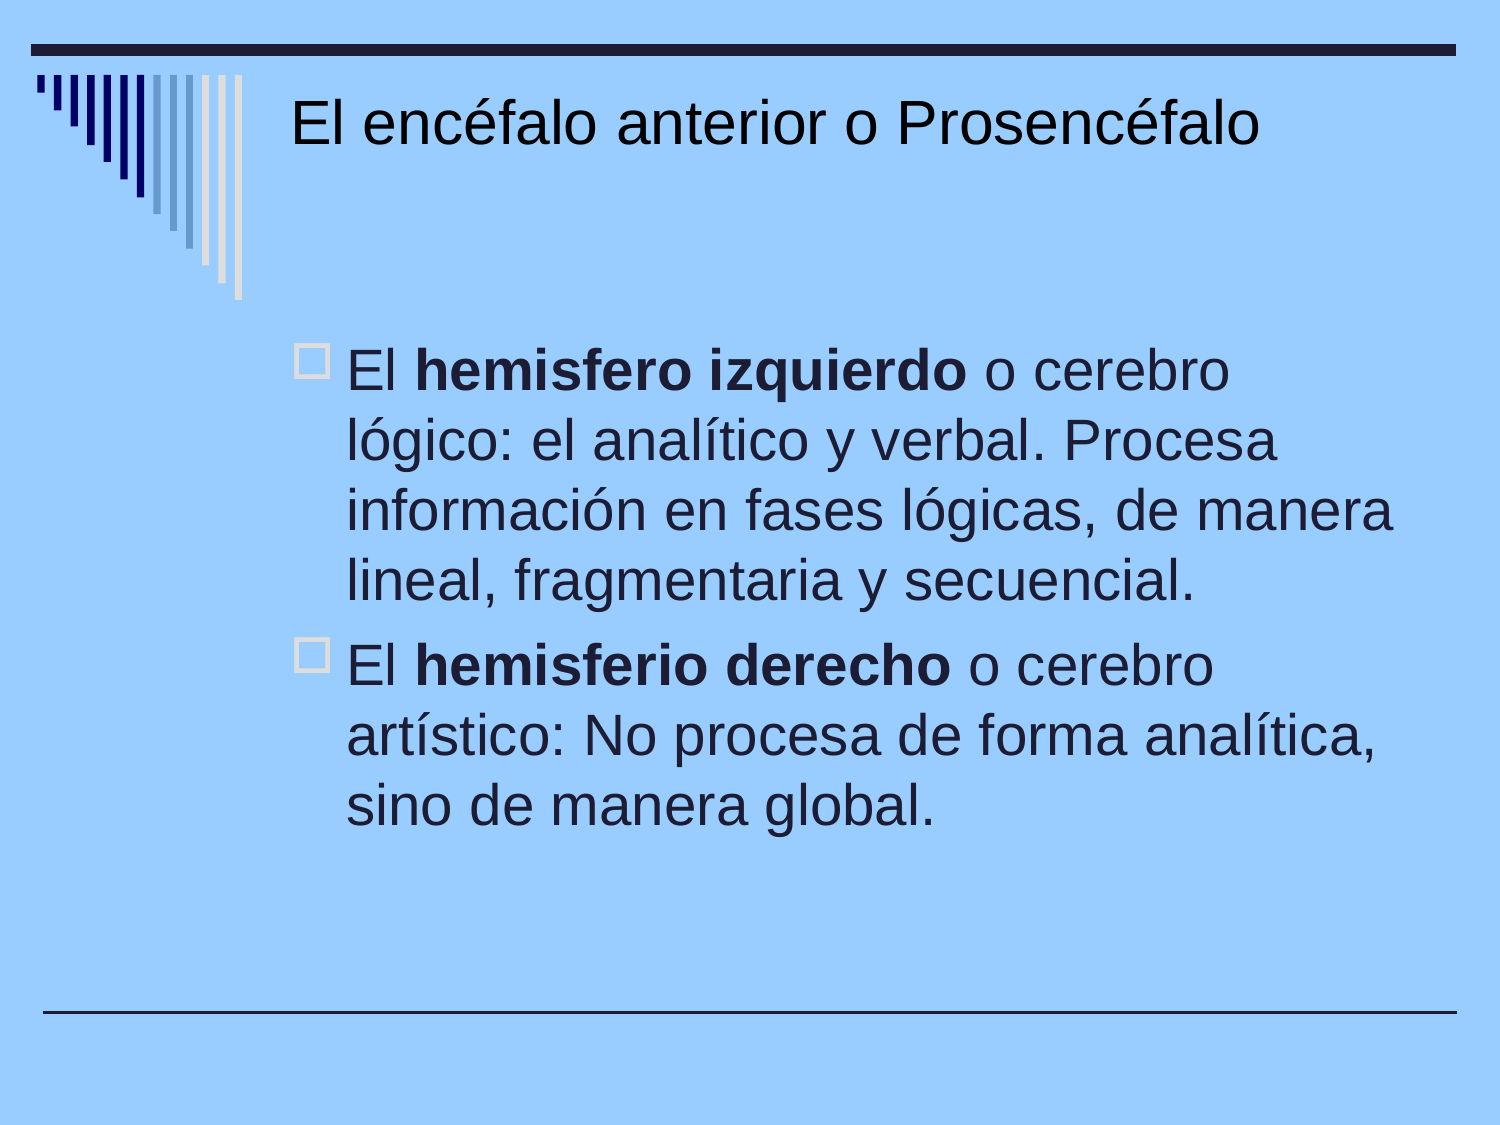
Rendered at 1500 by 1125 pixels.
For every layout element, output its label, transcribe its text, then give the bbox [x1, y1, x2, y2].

title El encéfalo anterior o Prosencéfalo [274, 75, 1425, 288]
list El hemisfero izquierdo o cerebro lógico: el analítico y verbal. Procesa información en fases lógicas, de manera lineal, fragmentaria y secuencial. El hemisferio derecho o cerebro artístico: No procesa de forma analítica, sino de manera global. [274, 324, 1425, 1001]
